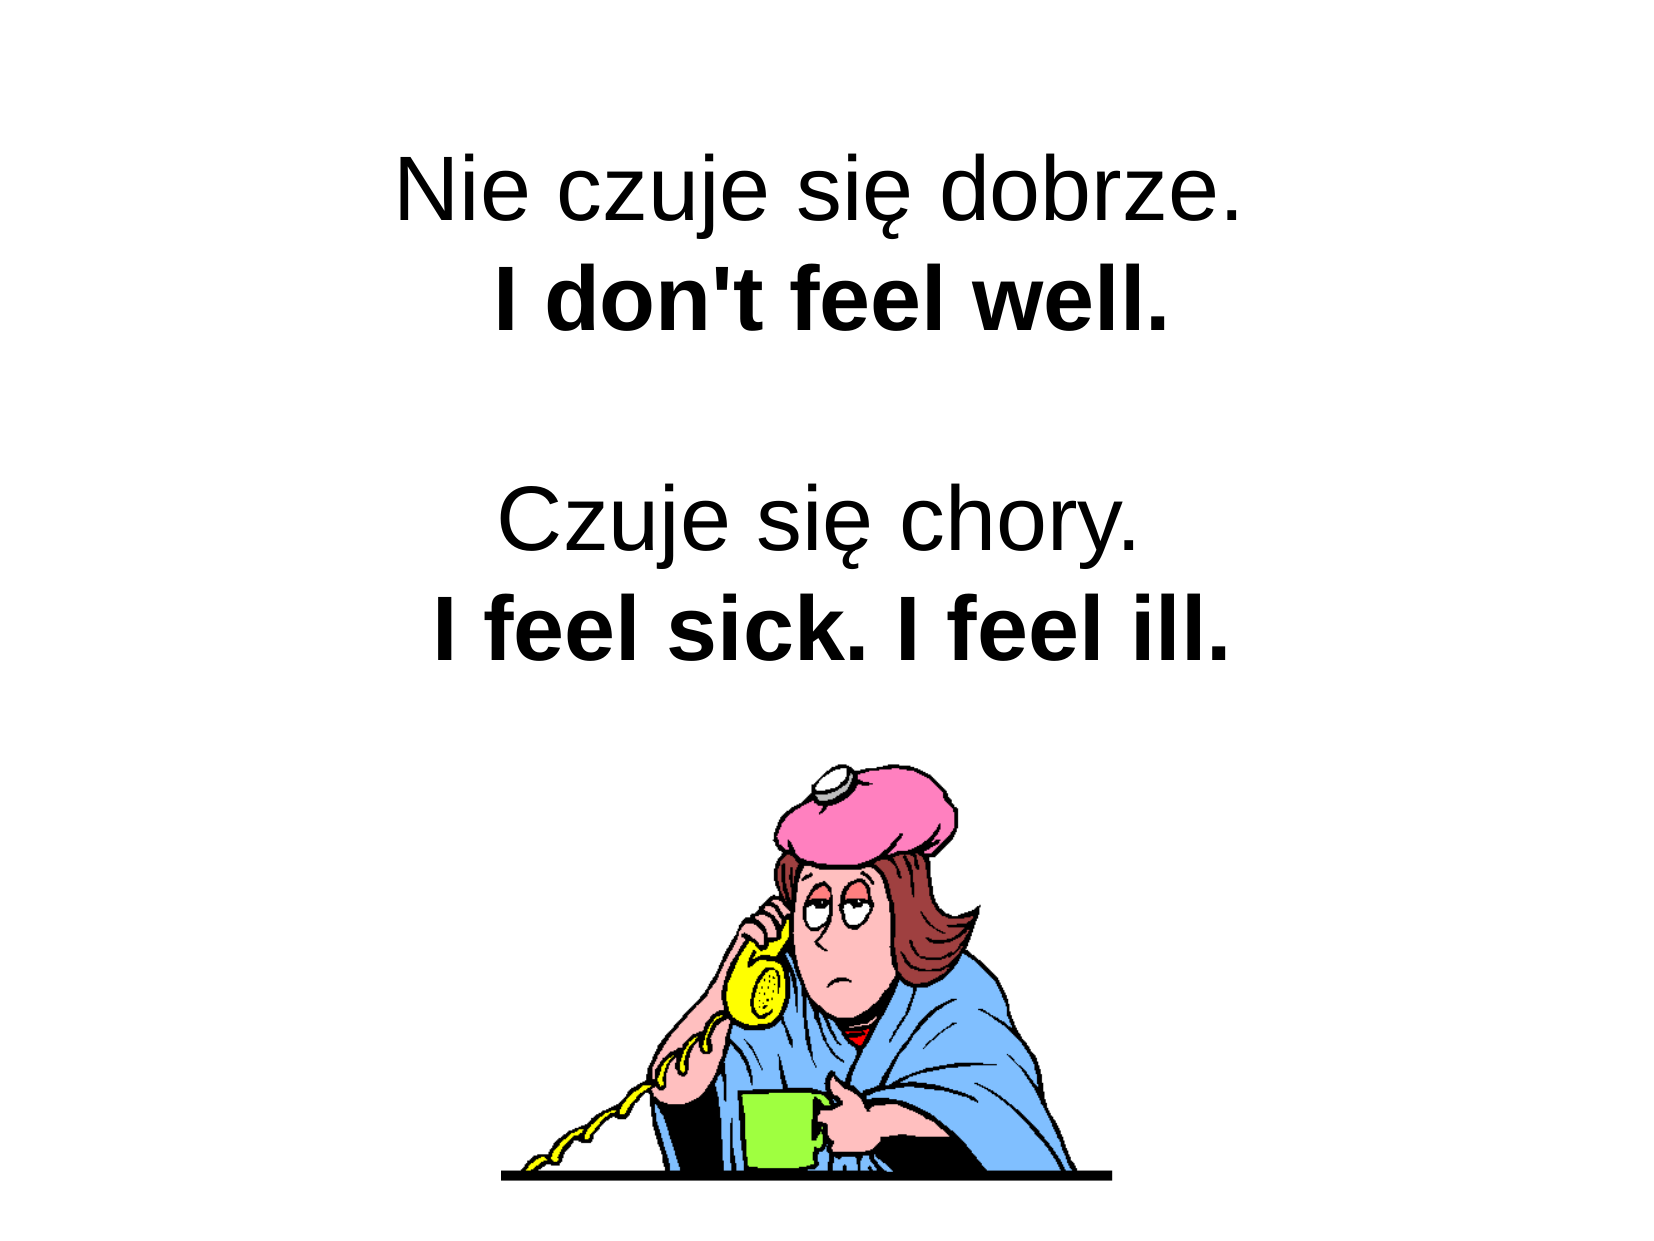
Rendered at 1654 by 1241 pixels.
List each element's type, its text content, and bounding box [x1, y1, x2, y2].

picture [501, 752, 1116, 1182]
title Nie czuje się dobrze. I don't feel well. Czuje się chory. I feel sick. I feel ill. [88, 147, 1577, 661]
